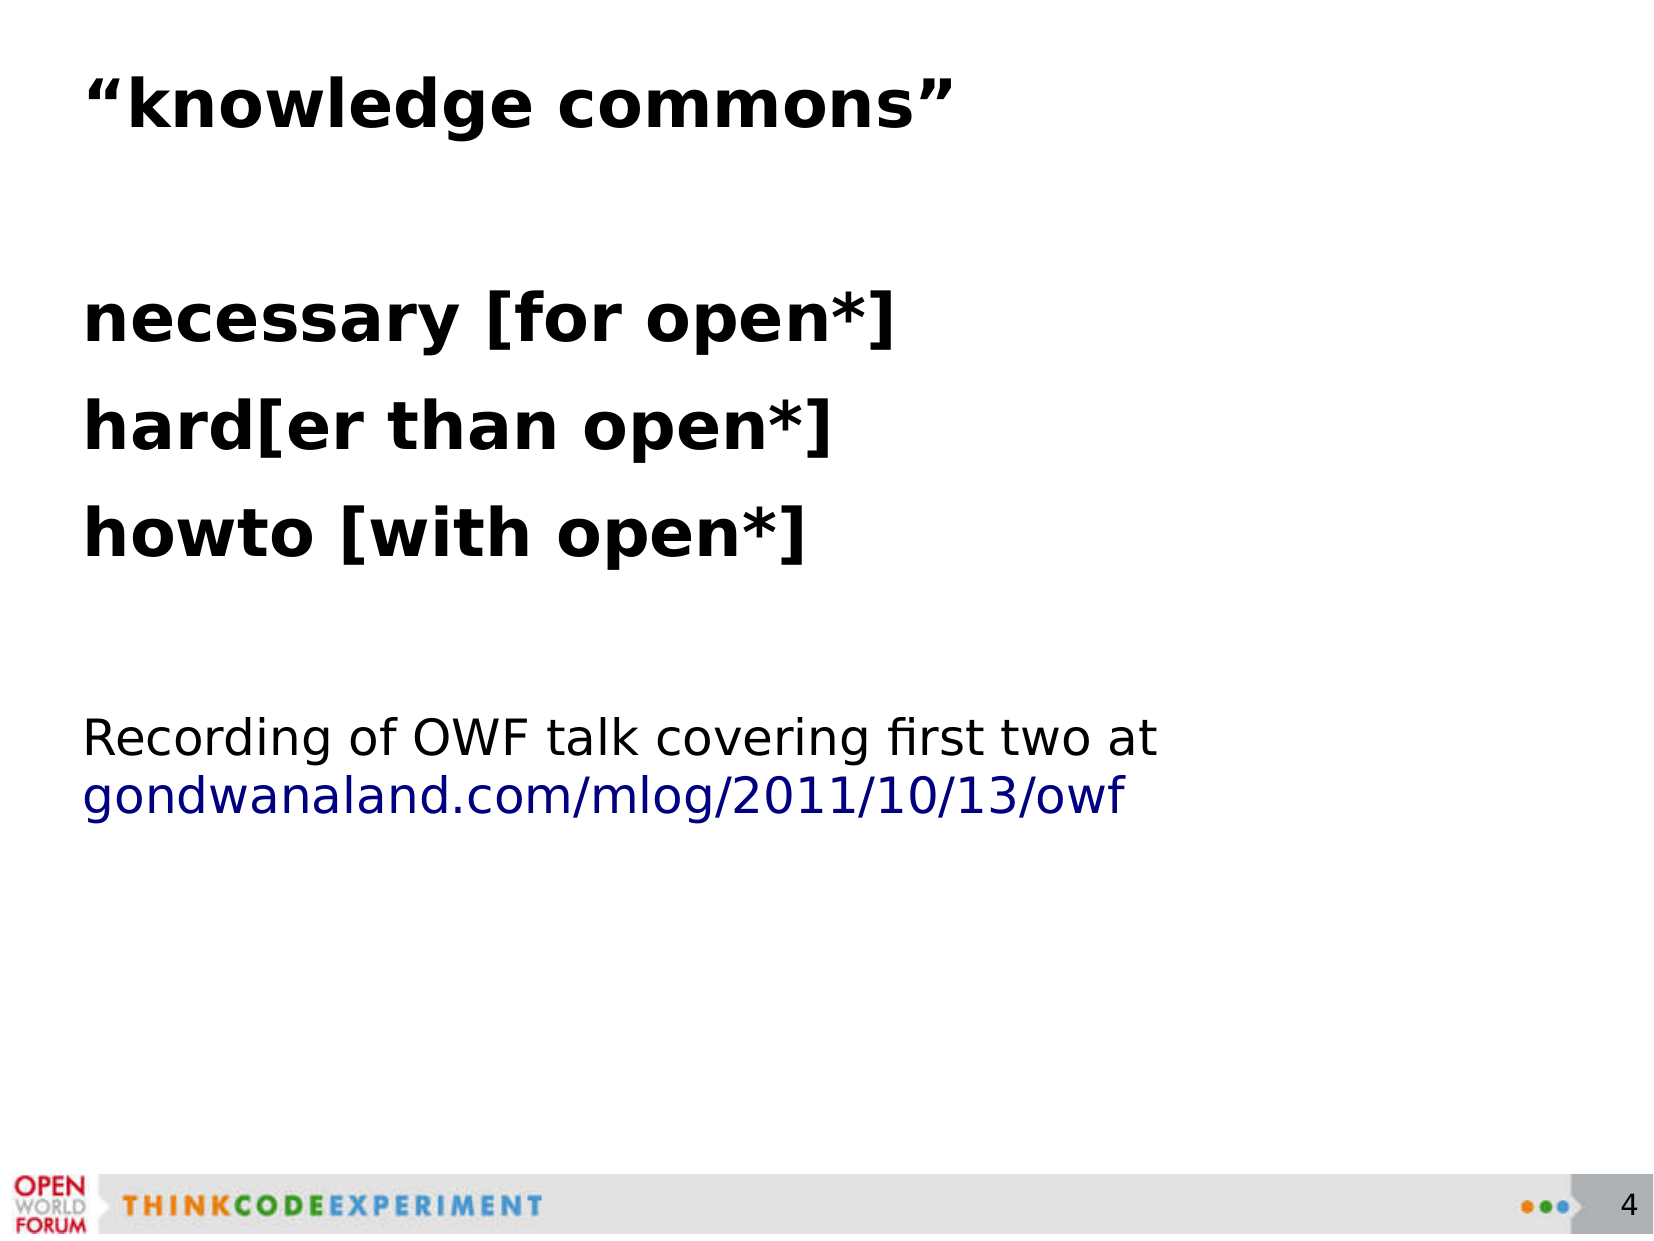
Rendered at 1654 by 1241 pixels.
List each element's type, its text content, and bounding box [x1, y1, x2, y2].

list “knowledge commons” necessary [for open*] hard[er than open*] howto [with open*] Recording of OWF talk covering first two at gondwanaland.com/mlog/2011/10/13/owf [82, 65, 1571, 1062]
picture [0, 1174, 1654, 1234]
